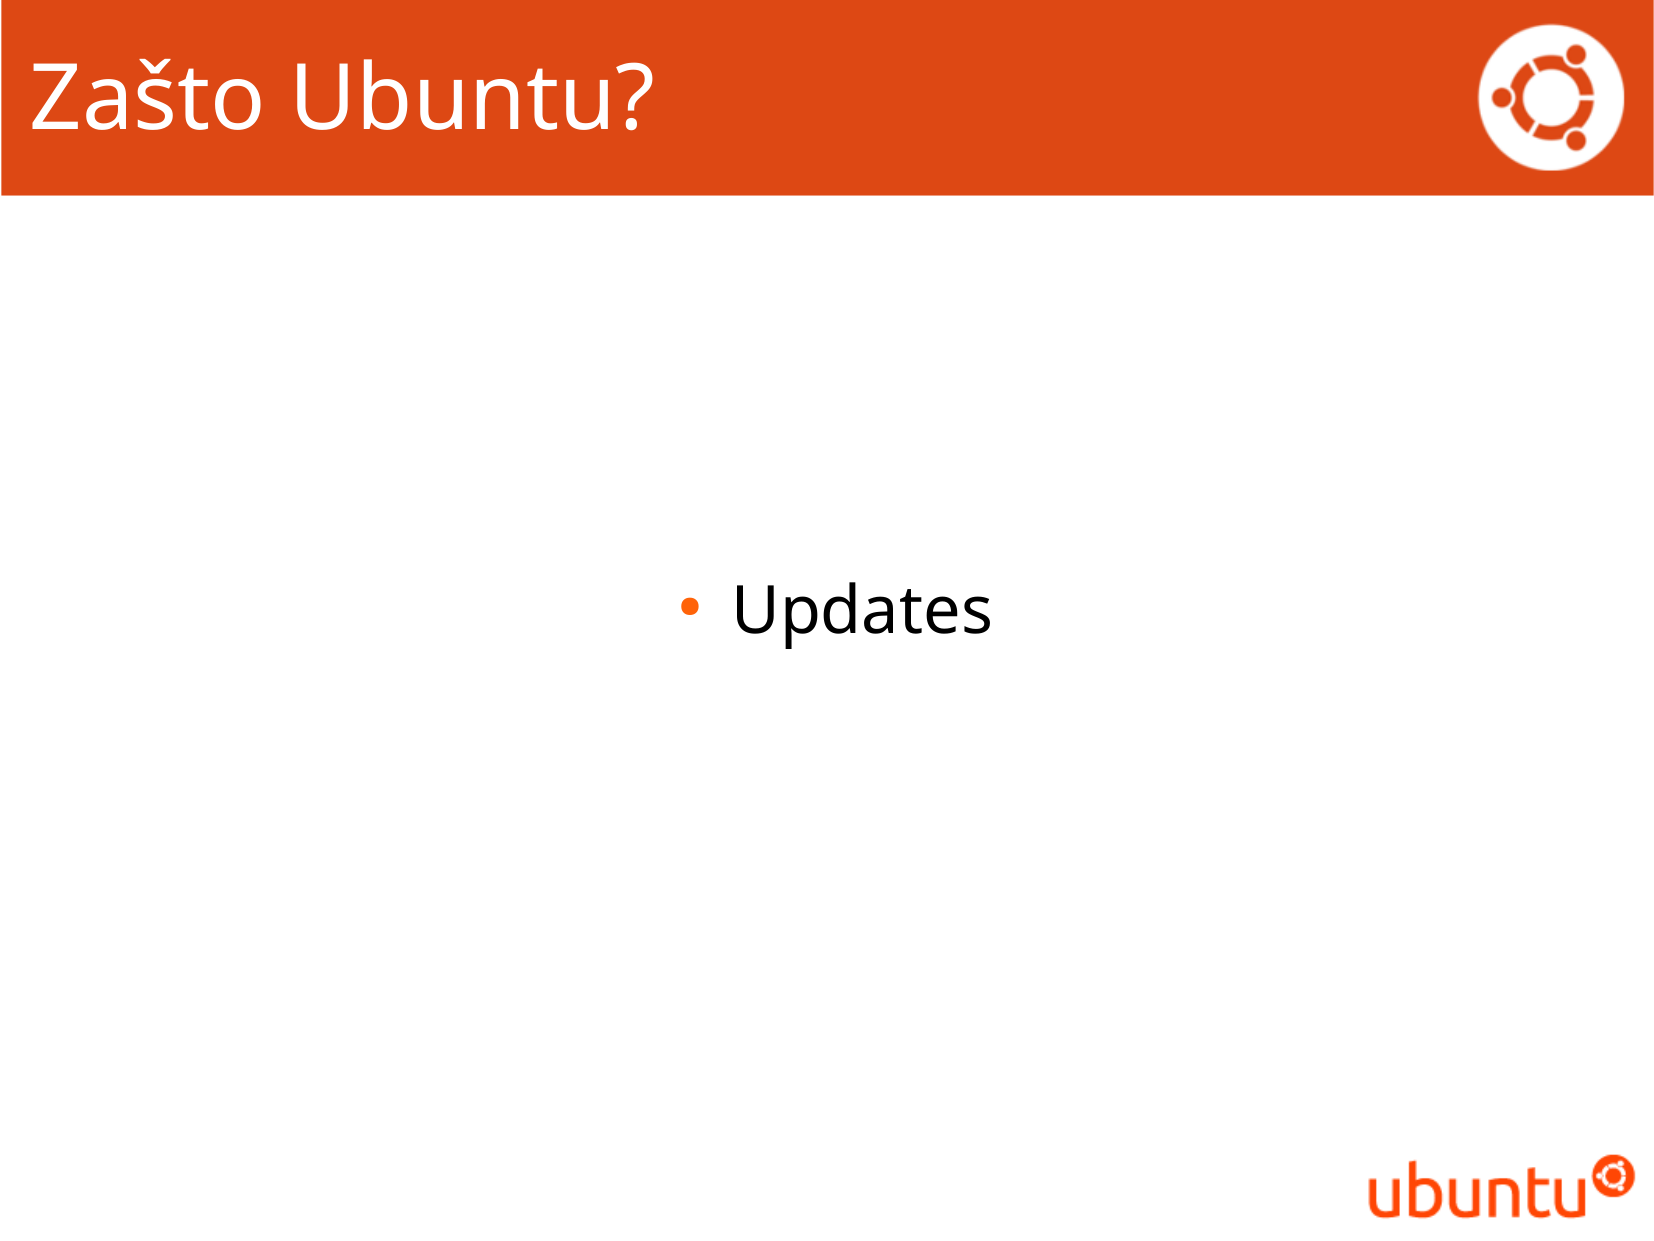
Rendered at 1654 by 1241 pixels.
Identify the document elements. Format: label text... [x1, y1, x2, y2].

list Updates [82, 562, 1571, 1109]
title Zašto Ubuntu? [29, 18, 1459, 170]
picture [0, 0, 1654, 1241]
